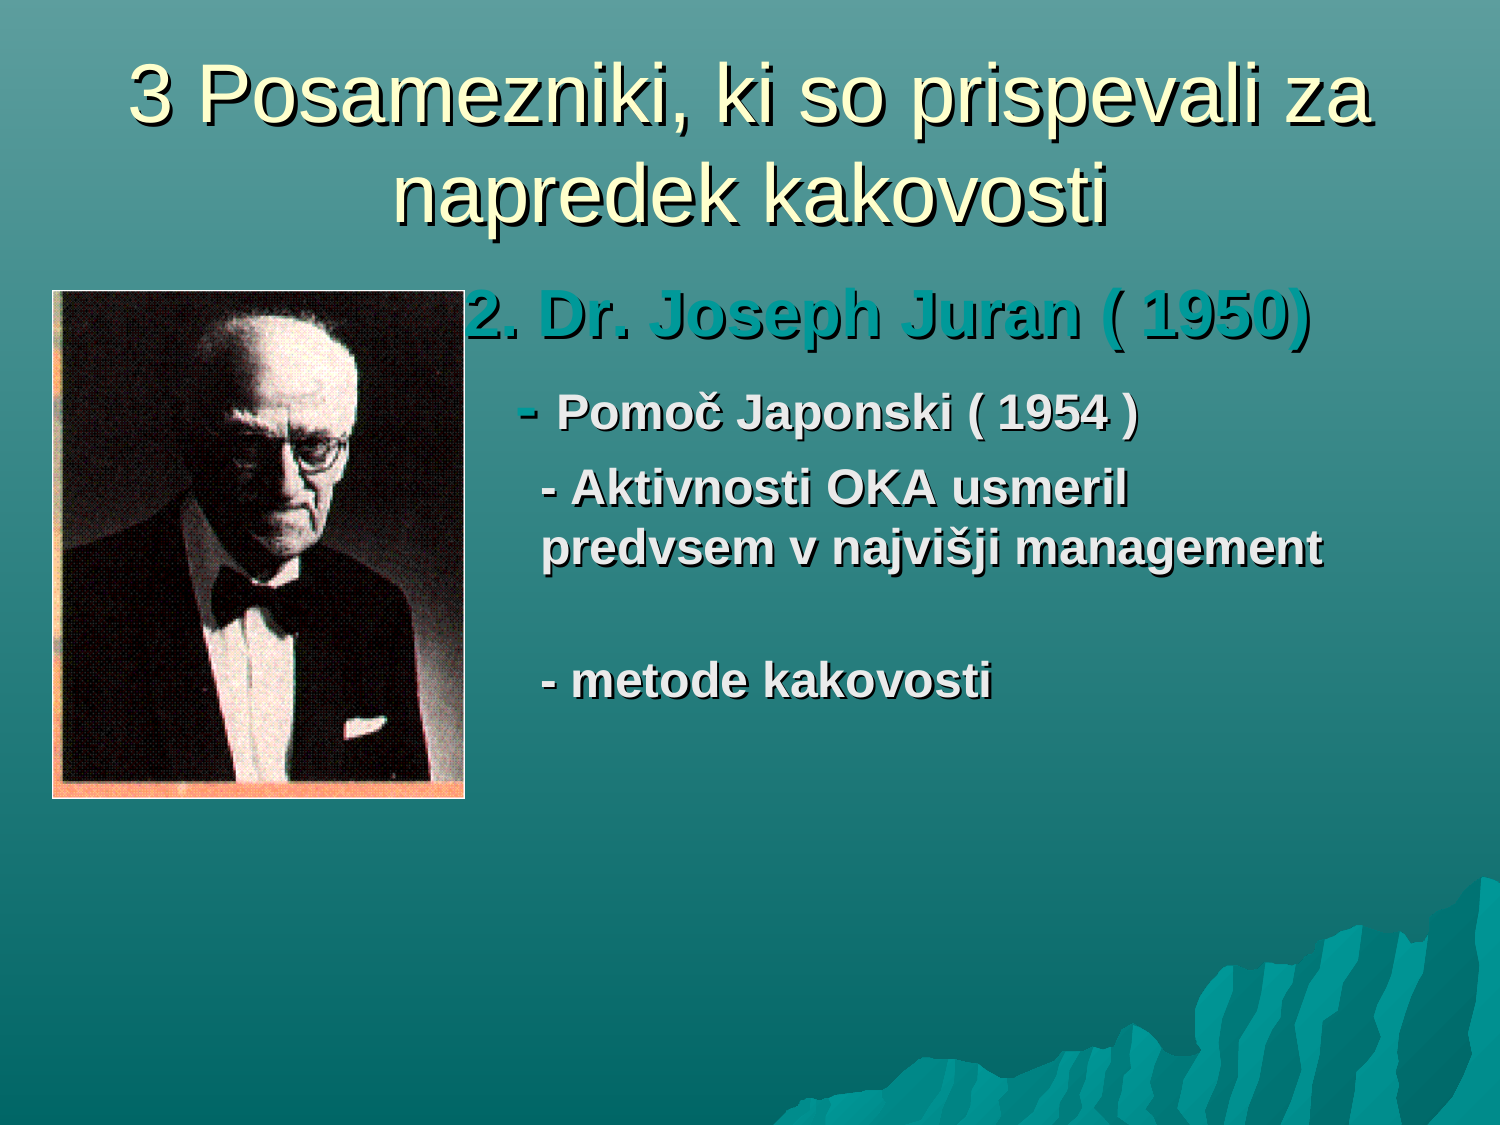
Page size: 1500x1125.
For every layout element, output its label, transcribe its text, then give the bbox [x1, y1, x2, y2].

list 2. Dr. Joseph Juran ( 1950) - Pomoč Japonski ( 1954 ) - Aktivnosti OKA usmeril predvsem v najvišji management - metode kakovosti [75, 262, 1426, 1006]
picture [52, 290, 465, 799]
title 3 Posamezniki, ki so prispevali za napredek kakovosti [75, 31, 1426, 247]
